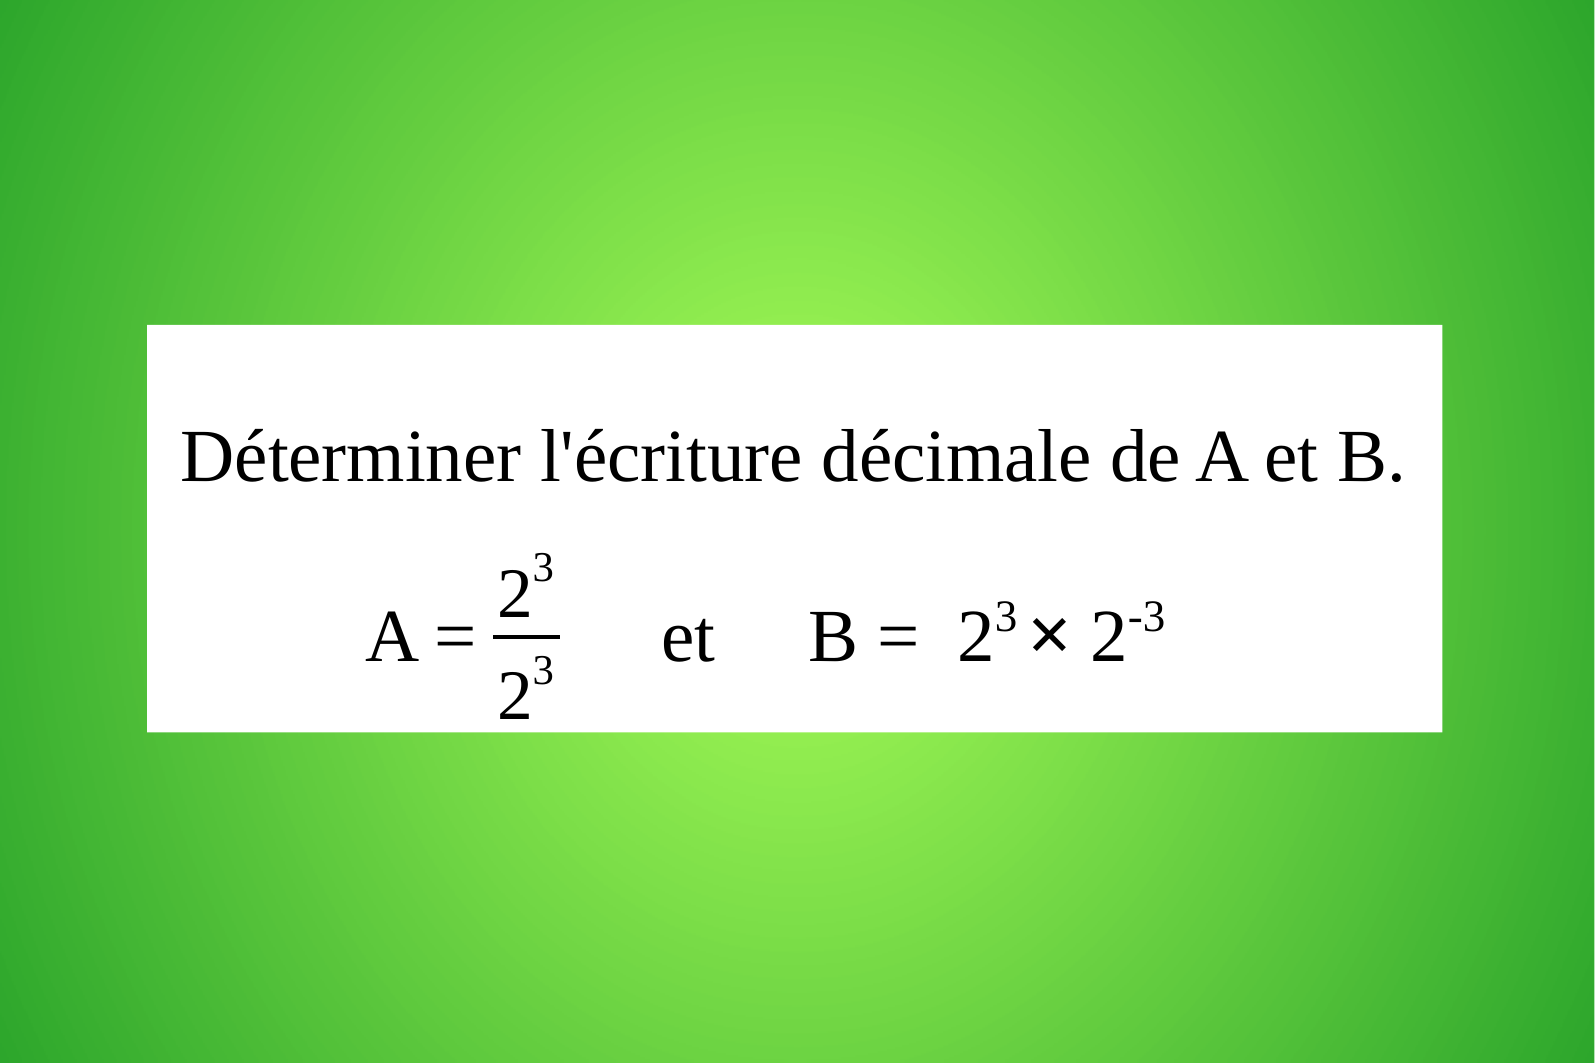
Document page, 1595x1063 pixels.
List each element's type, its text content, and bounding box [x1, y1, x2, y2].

chart [470, 541, 579, 736]
picture [0, 0, 1595, 1063]
text_box Déterminer l'écriture décimale de A et B. A = et B = 23 × 2-3 [147, 324, 1443, 733]
